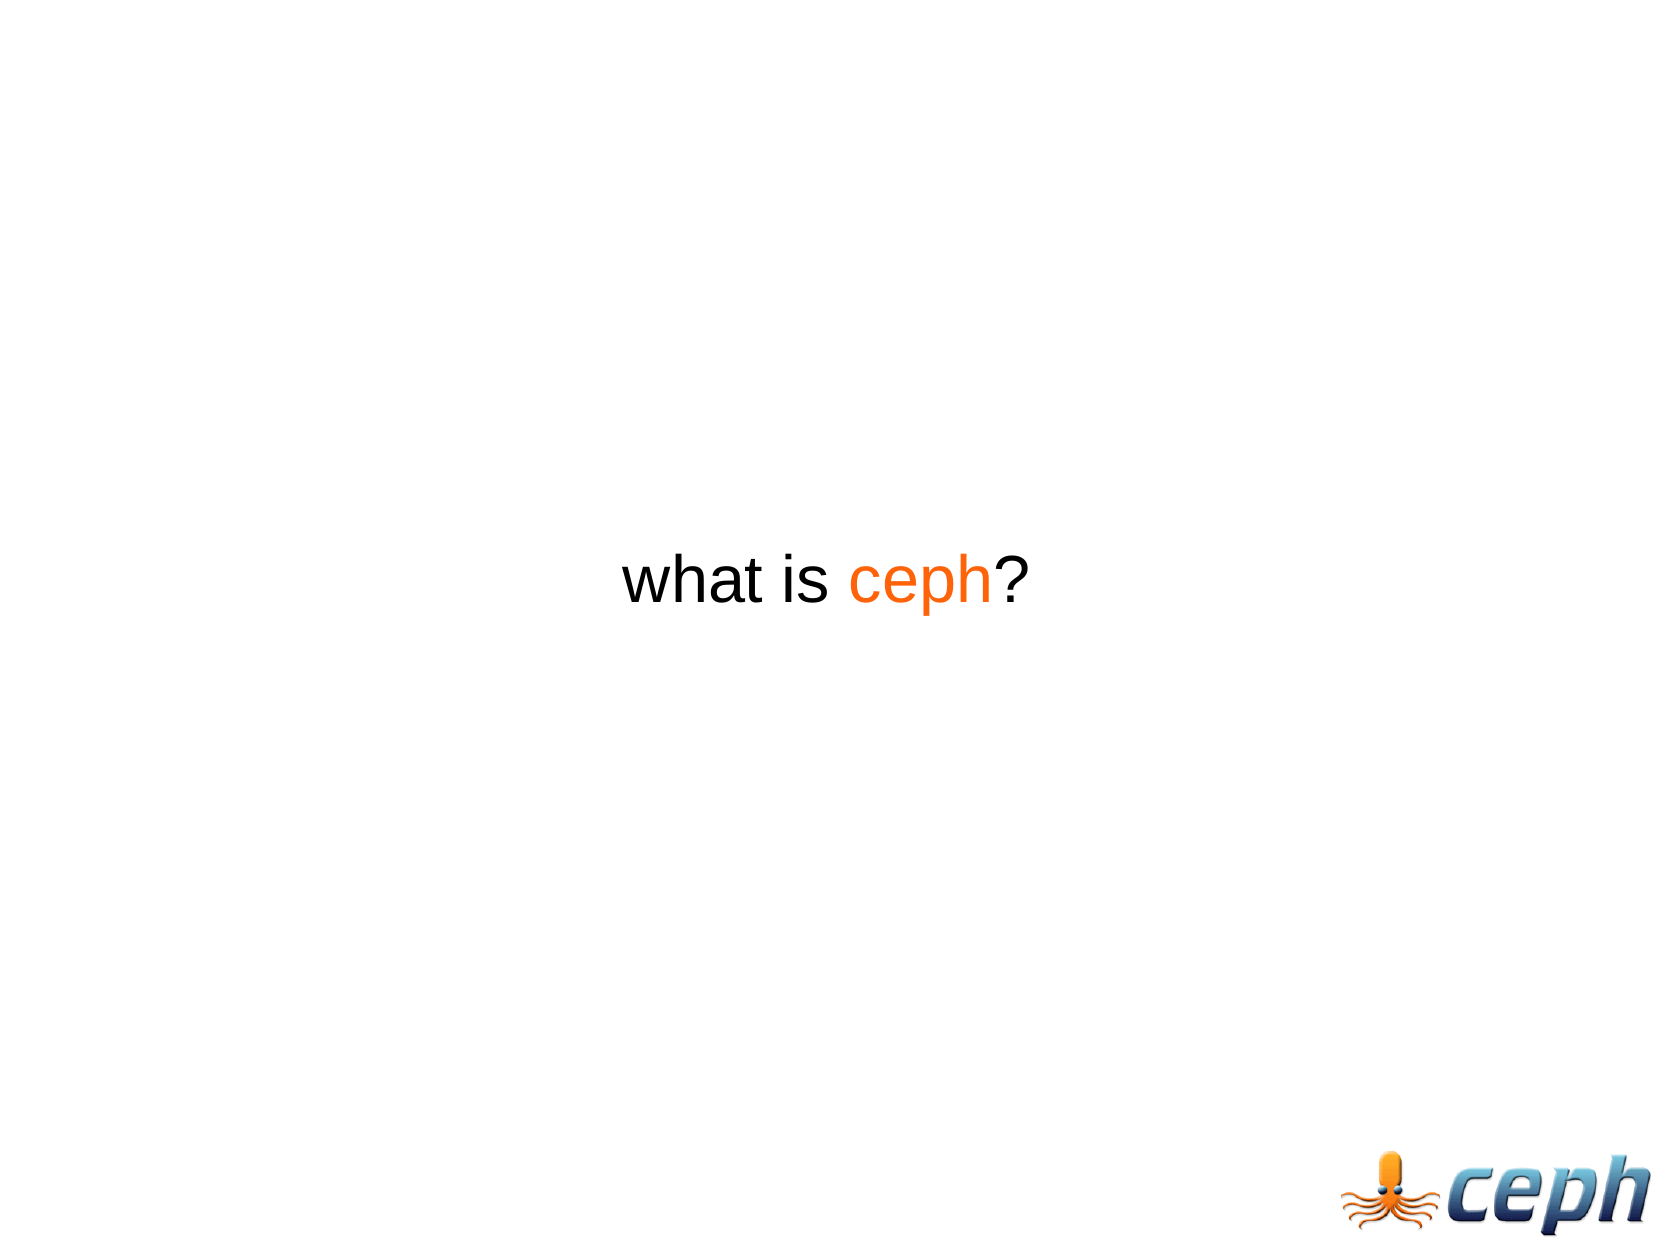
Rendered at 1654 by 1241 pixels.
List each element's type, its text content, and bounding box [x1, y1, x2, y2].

picture [1335, 1151, 1651, 1239]
subtitle what is ceph? [82, 49, 1571, 1109]
